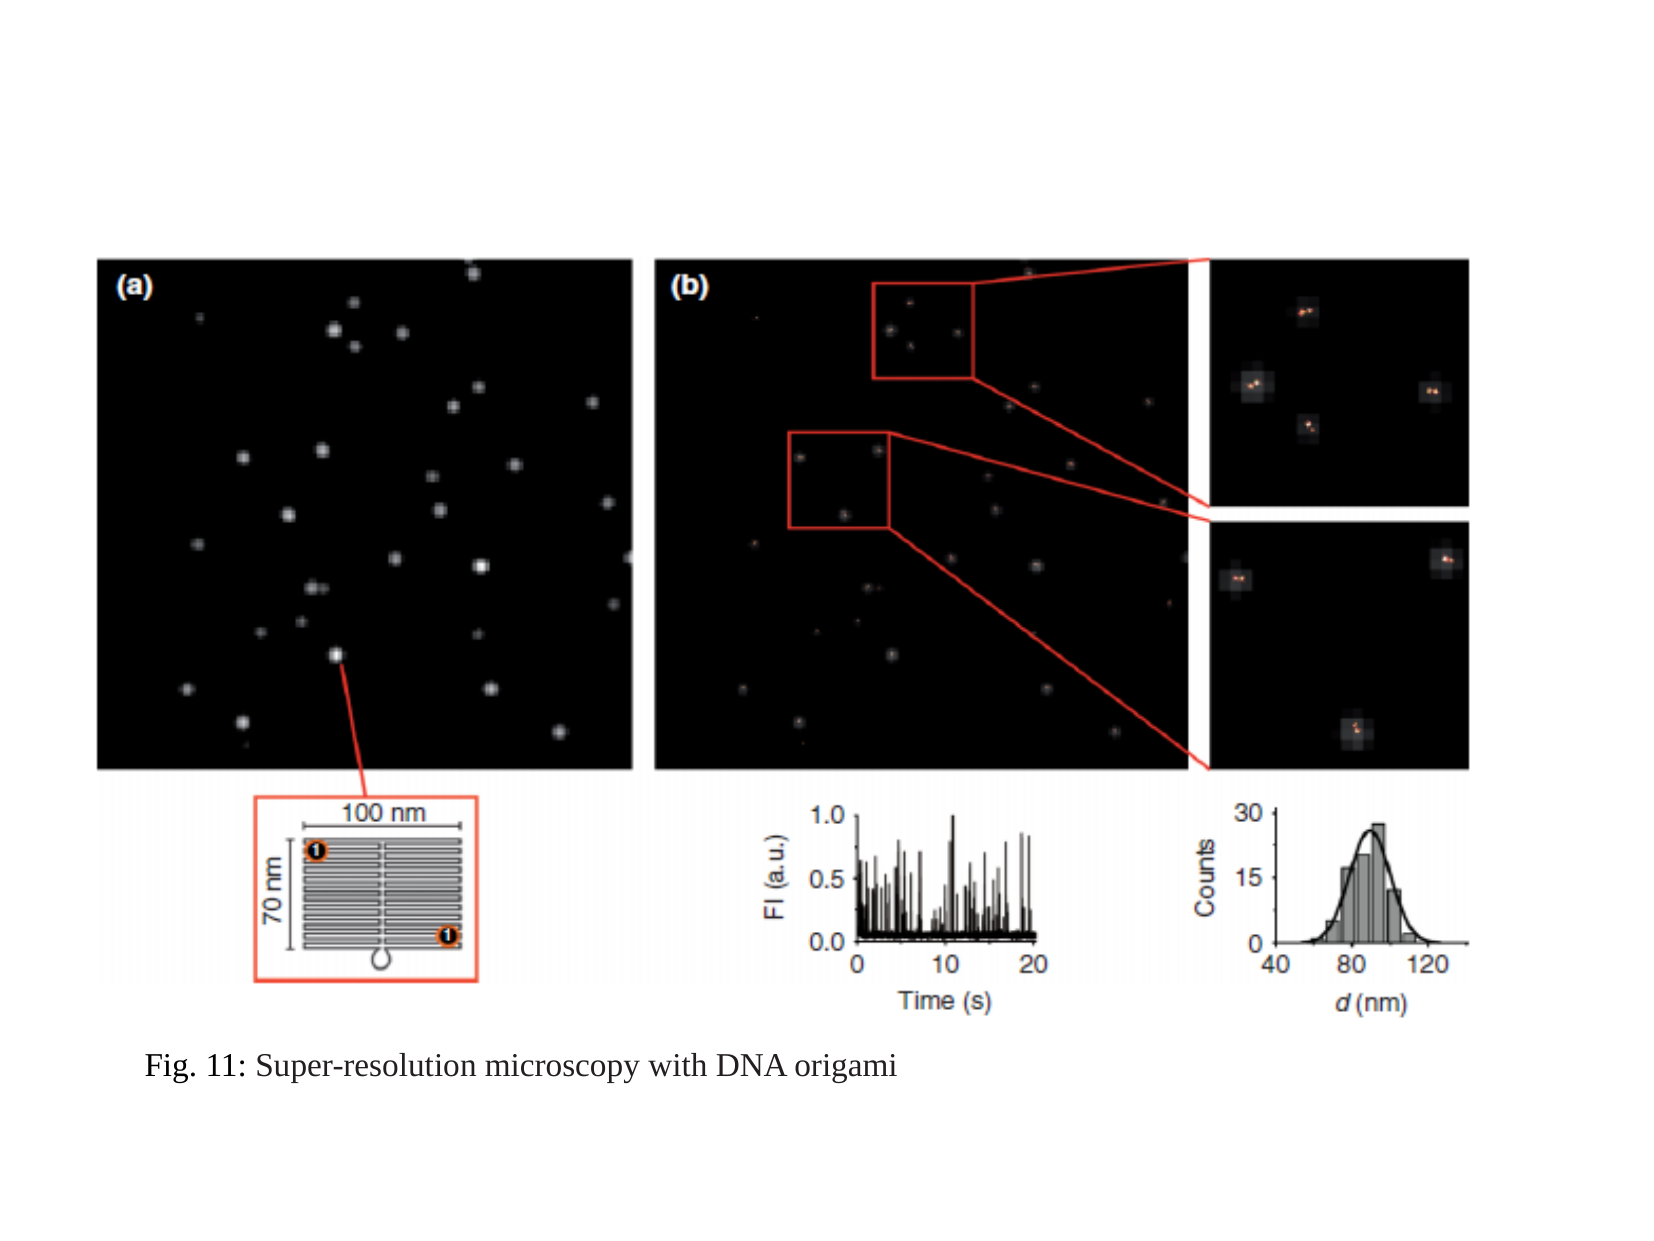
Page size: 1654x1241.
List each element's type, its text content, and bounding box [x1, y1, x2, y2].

picture [0, 212, 1654, 1032]
text_box Fig. 11: Super-resolution microscopy with DNA origami [129, 1039, 1571, 1092]
